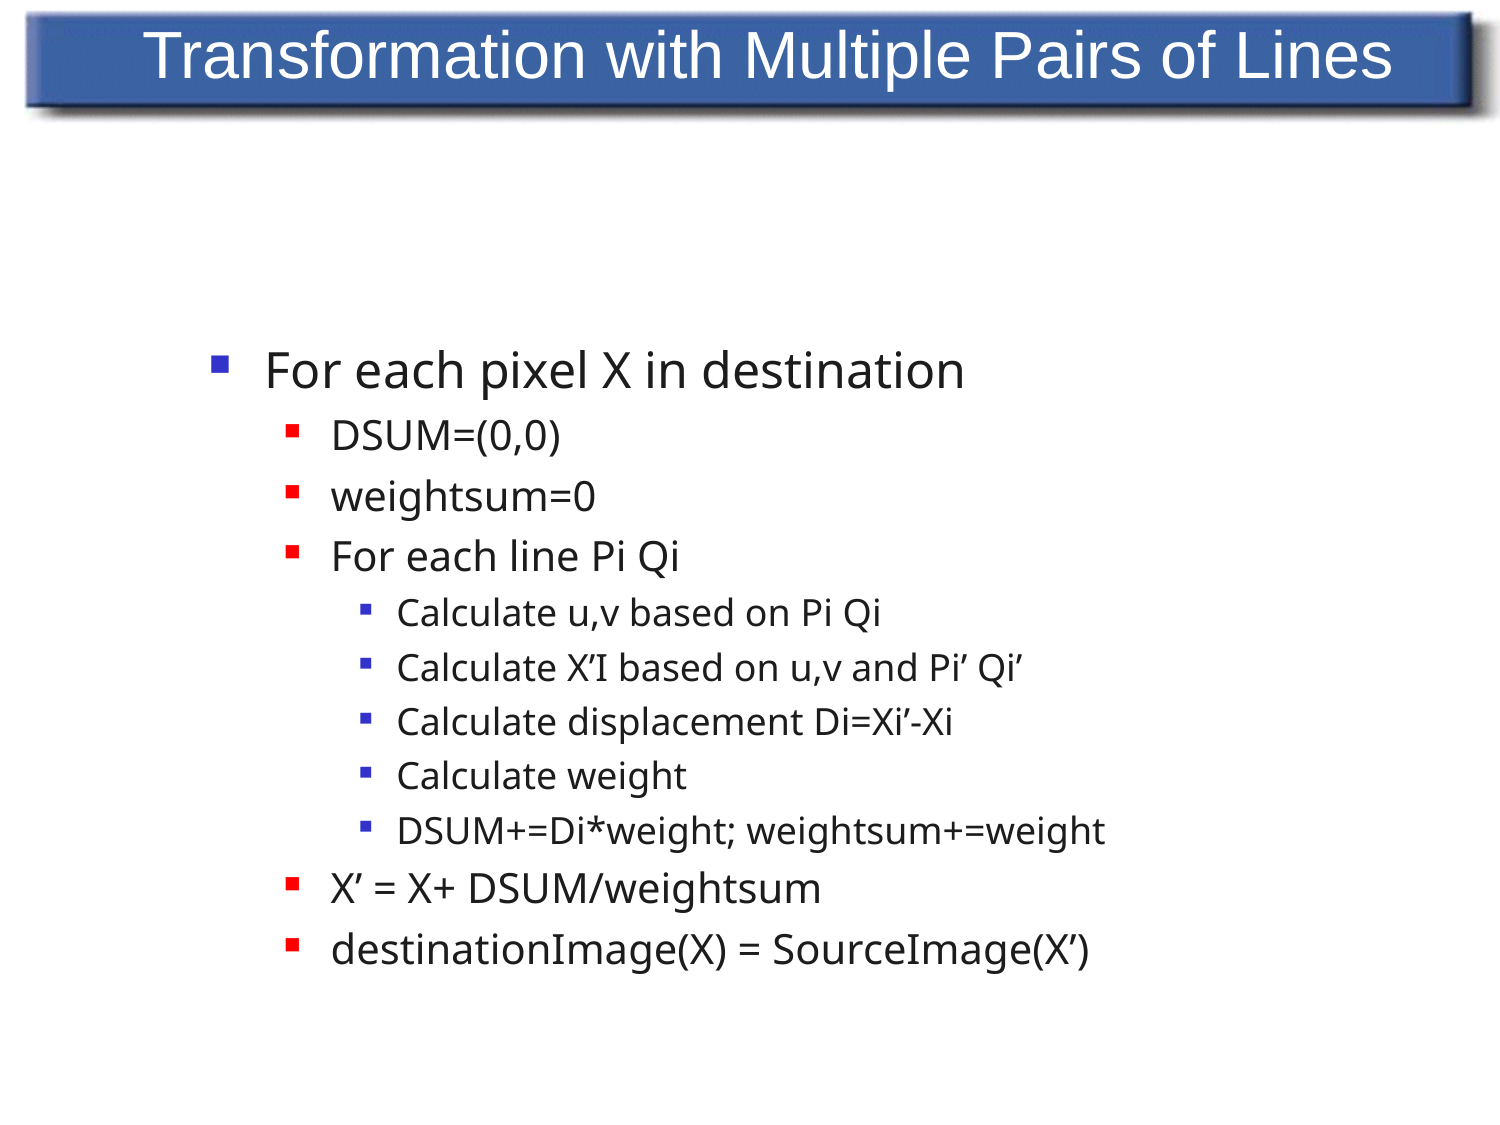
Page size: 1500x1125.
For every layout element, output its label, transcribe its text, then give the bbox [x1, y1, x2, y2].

title Transformation with Multiple Pairs of Lines [37, 0, 1500, 100]
list For each pixel X in destination DSUM=(0,0) weightsum=0 For each line Pi Qi Calculate u,v based on Pi Qi Calculate X’I based on u,v and Pi’ Qi’ Calculate displacement Di=Xi’-Xi Calculate weight DSUM+=Di*weight; weightsum+=weight X’ = X+ DSUM/weightsum destinationImage(X) = SourceImage(X’) [193, 331, 1469, 1007]
picture [24, 9, 1500, 125]
